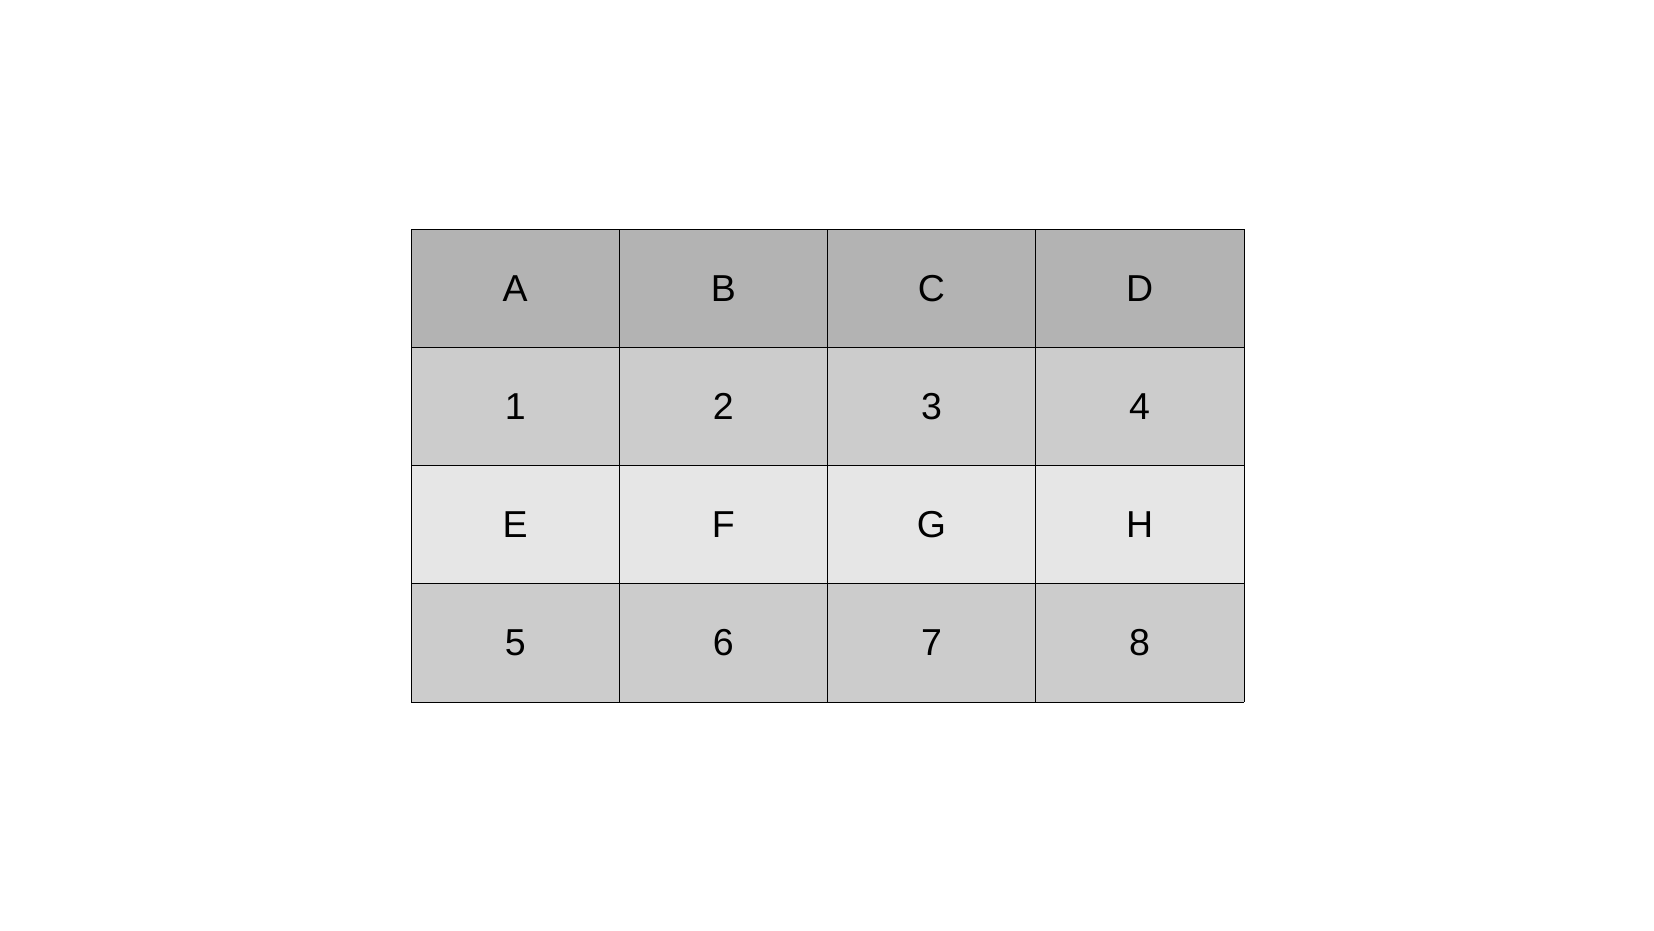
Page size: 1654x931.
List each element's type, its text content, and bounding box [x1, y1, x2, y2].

table_cell 2 [620, 348, 827, 465]
table_cell 5 [412, 584, 619, 702]
table_header B [620, 230, 827, 347]
table_cell 8 [1036, 584, 1244, 702]
table_cell G [828, 466, 1035, 583]
table_cell 7 [828, 584, 1035, 702]
table_cell H [1036, 466, 1244, 583]
table_cell F [620, 466, 827, 583]
table_header D [1036, 230, 1244, 347]
table_cell 4 [1036, 348, 1244, 465]
table_header C [828, 230, 1035, 347]
table_cell 1 [412, 348, 619, 465]
table_cell 3 [828, 348, 1035, 465]
table_cell 6 [620, 584, 827, 702]
table_header A [412, 230, 619, 347]
table_cell E [412, 466, 619, 583]
